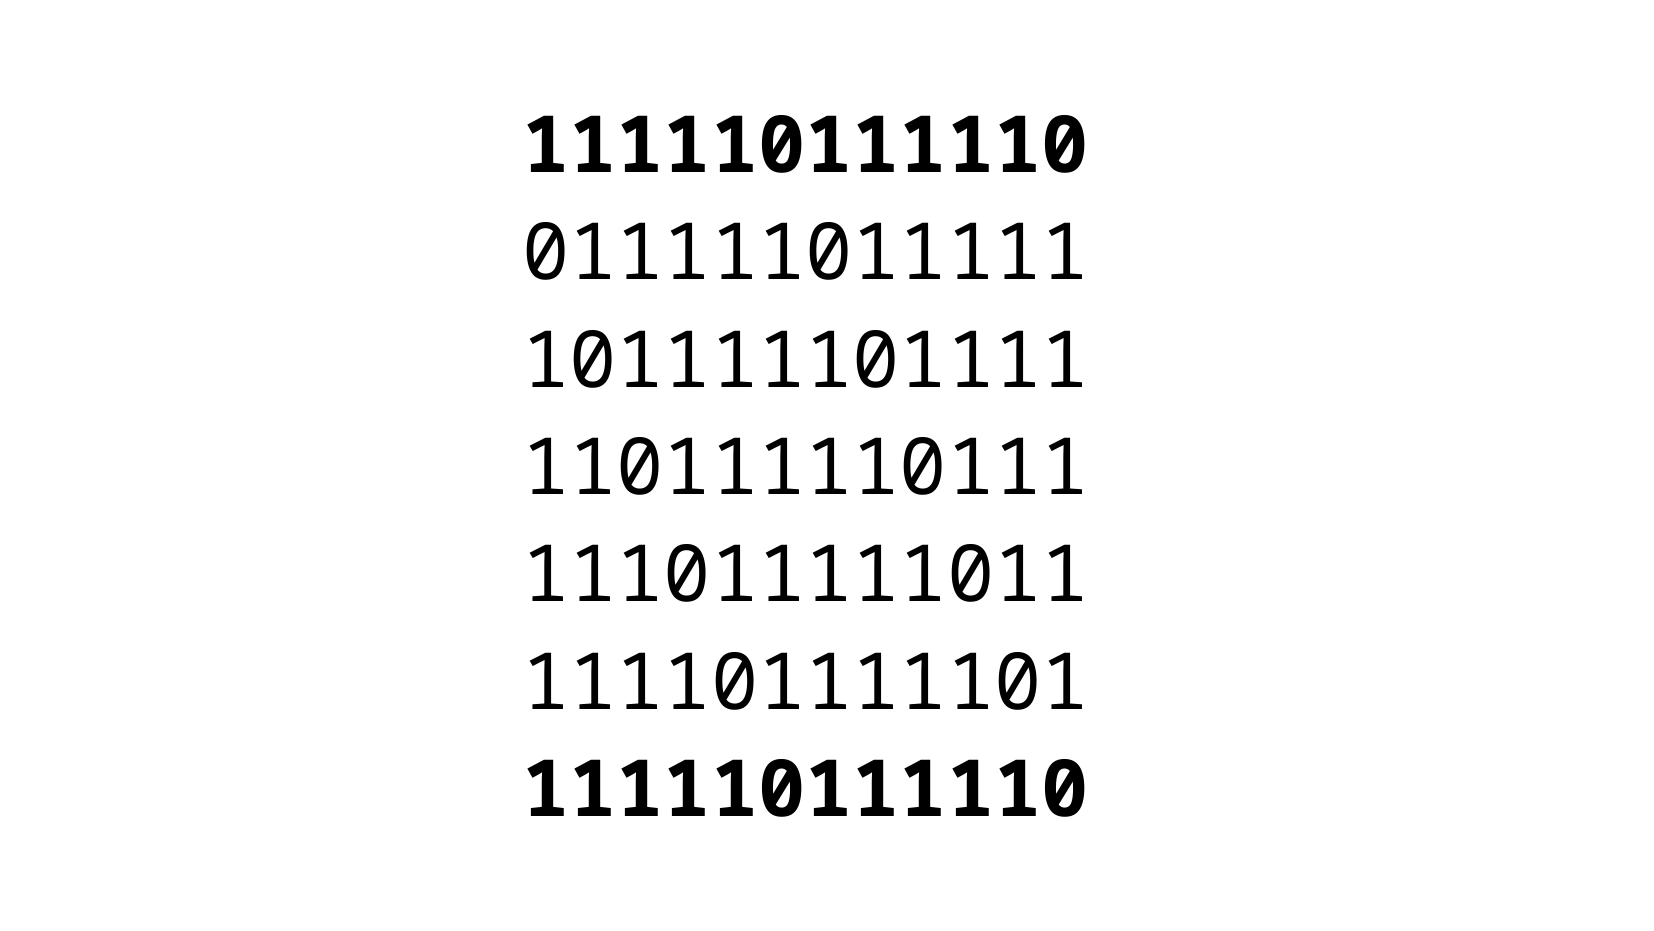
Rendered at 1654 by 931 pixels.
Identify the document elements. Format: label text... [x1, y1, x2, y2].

list 111110111110 011111011111 101111101111 110111110111 111011111011 111101111101 111110111110 [472, 88, 1270, 857]
